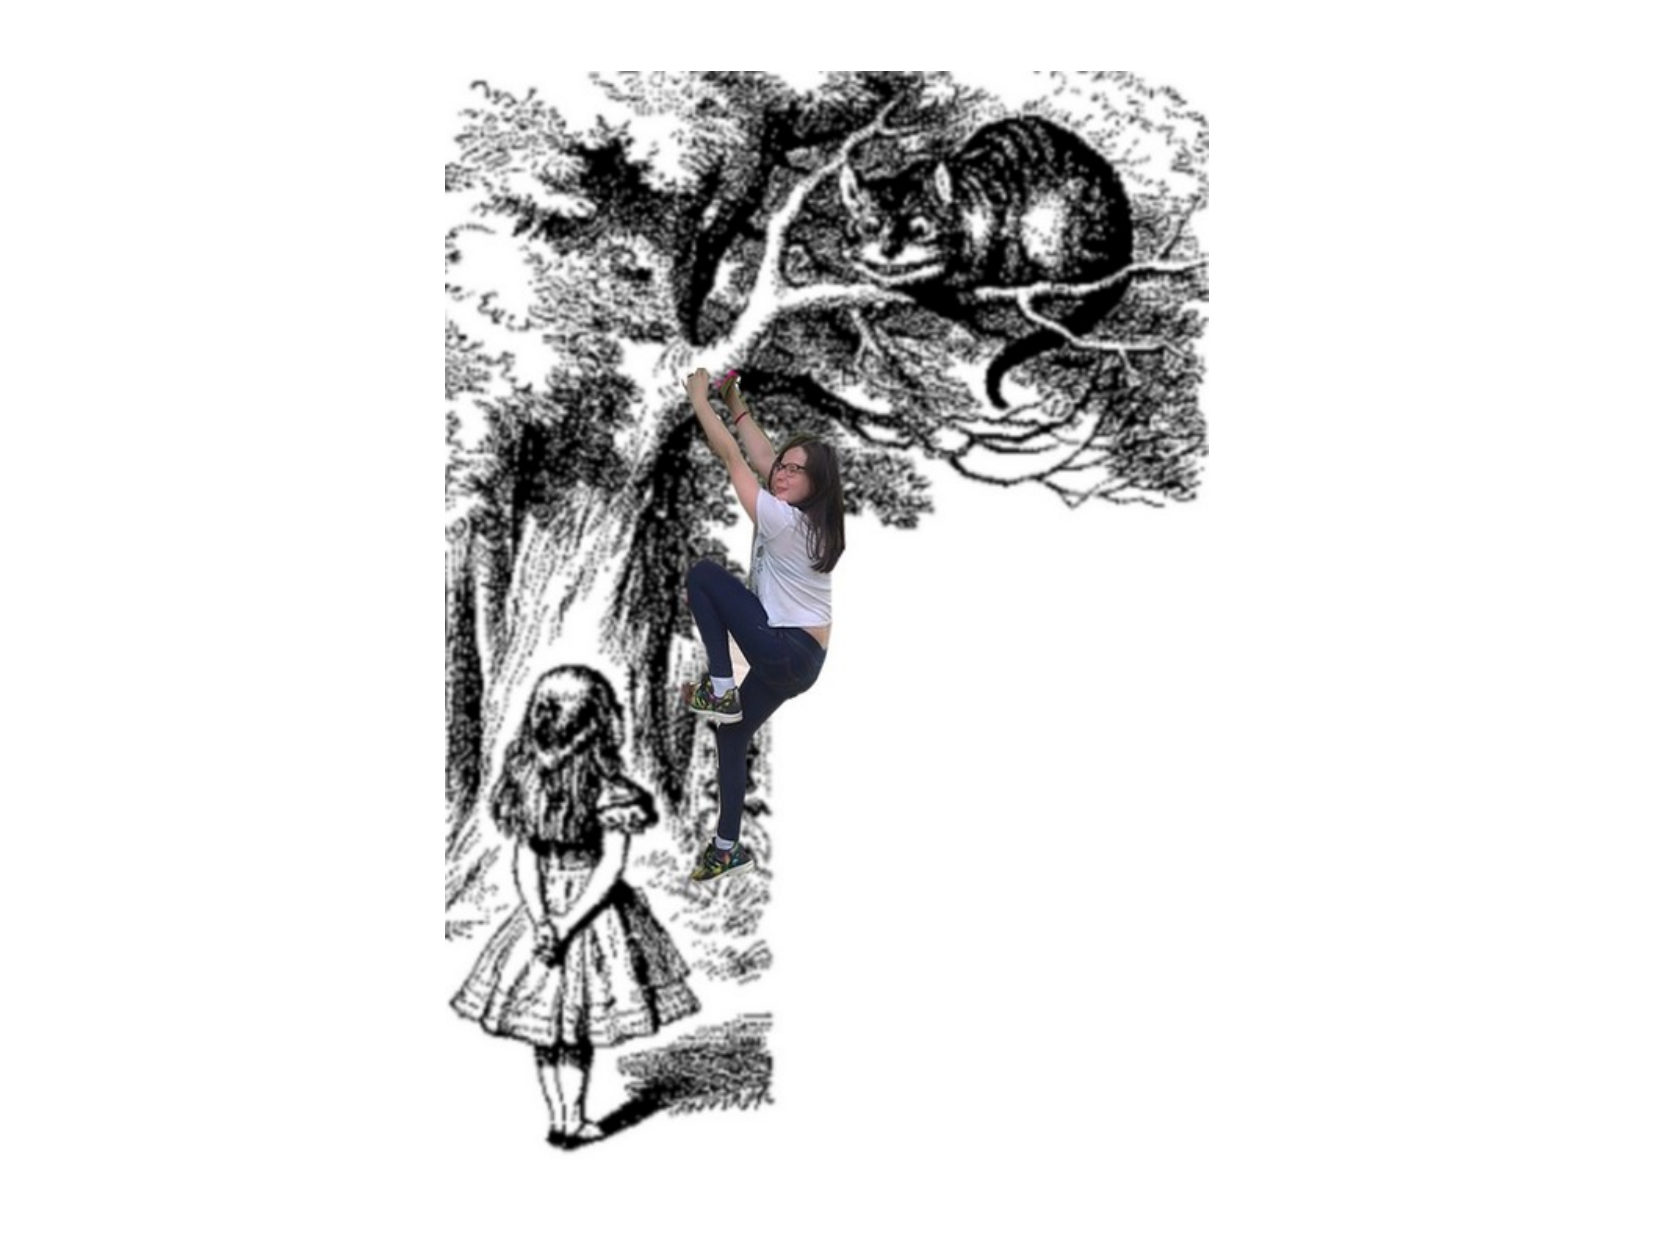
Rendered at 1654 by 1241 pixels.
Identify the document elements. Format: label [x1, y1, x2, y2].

picture [445, 71, 1209, 1166]
